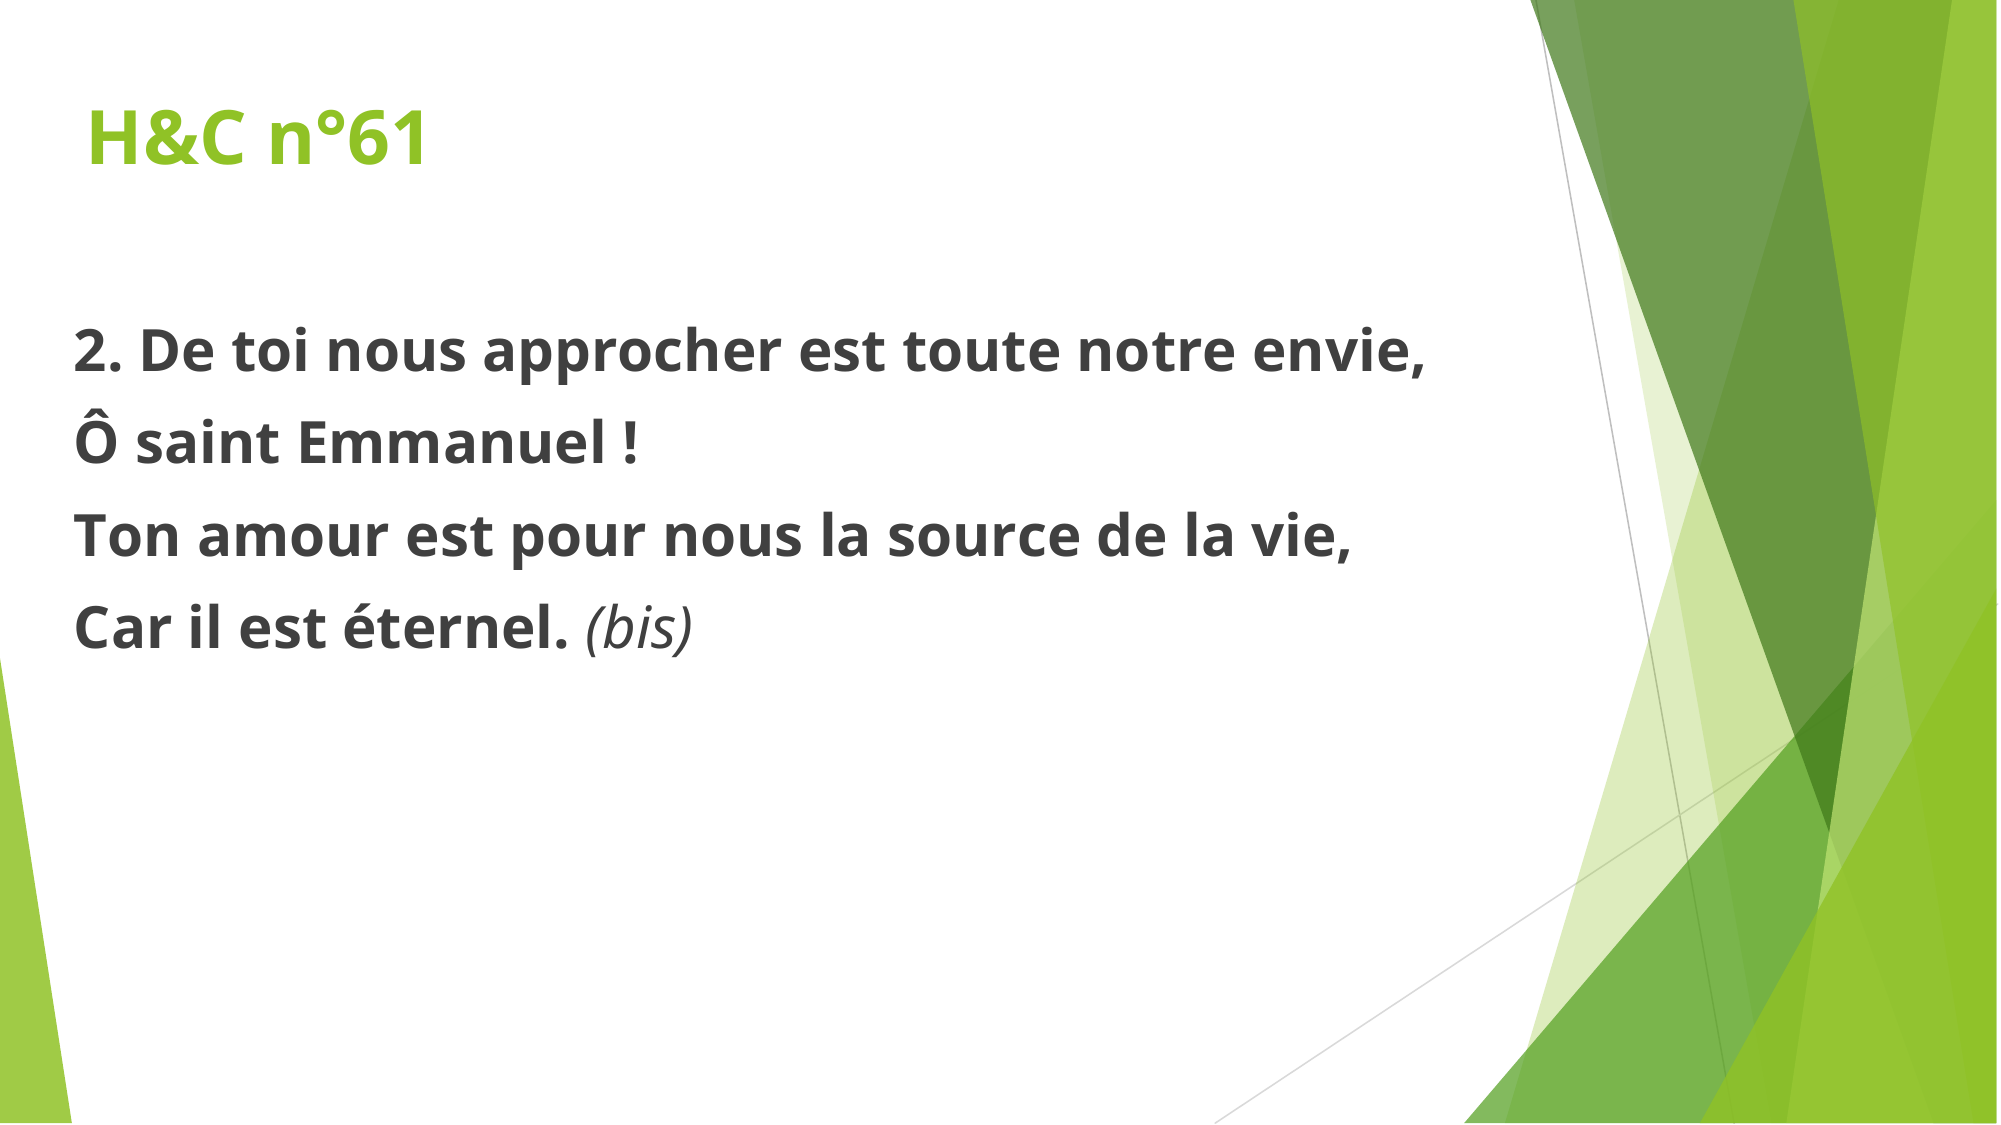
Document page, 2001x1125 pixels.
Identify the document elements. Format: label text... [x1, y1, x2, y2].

text_box 2. De toi nous approcher est toute notre envie, Ô saint Emmanuel ! Ton amour est pour nous la source de la vie, Car il est éternel. (bis) [59, 295, 2001, 1075]
text_box H&C n°61 [70, 82, 863, 189]
